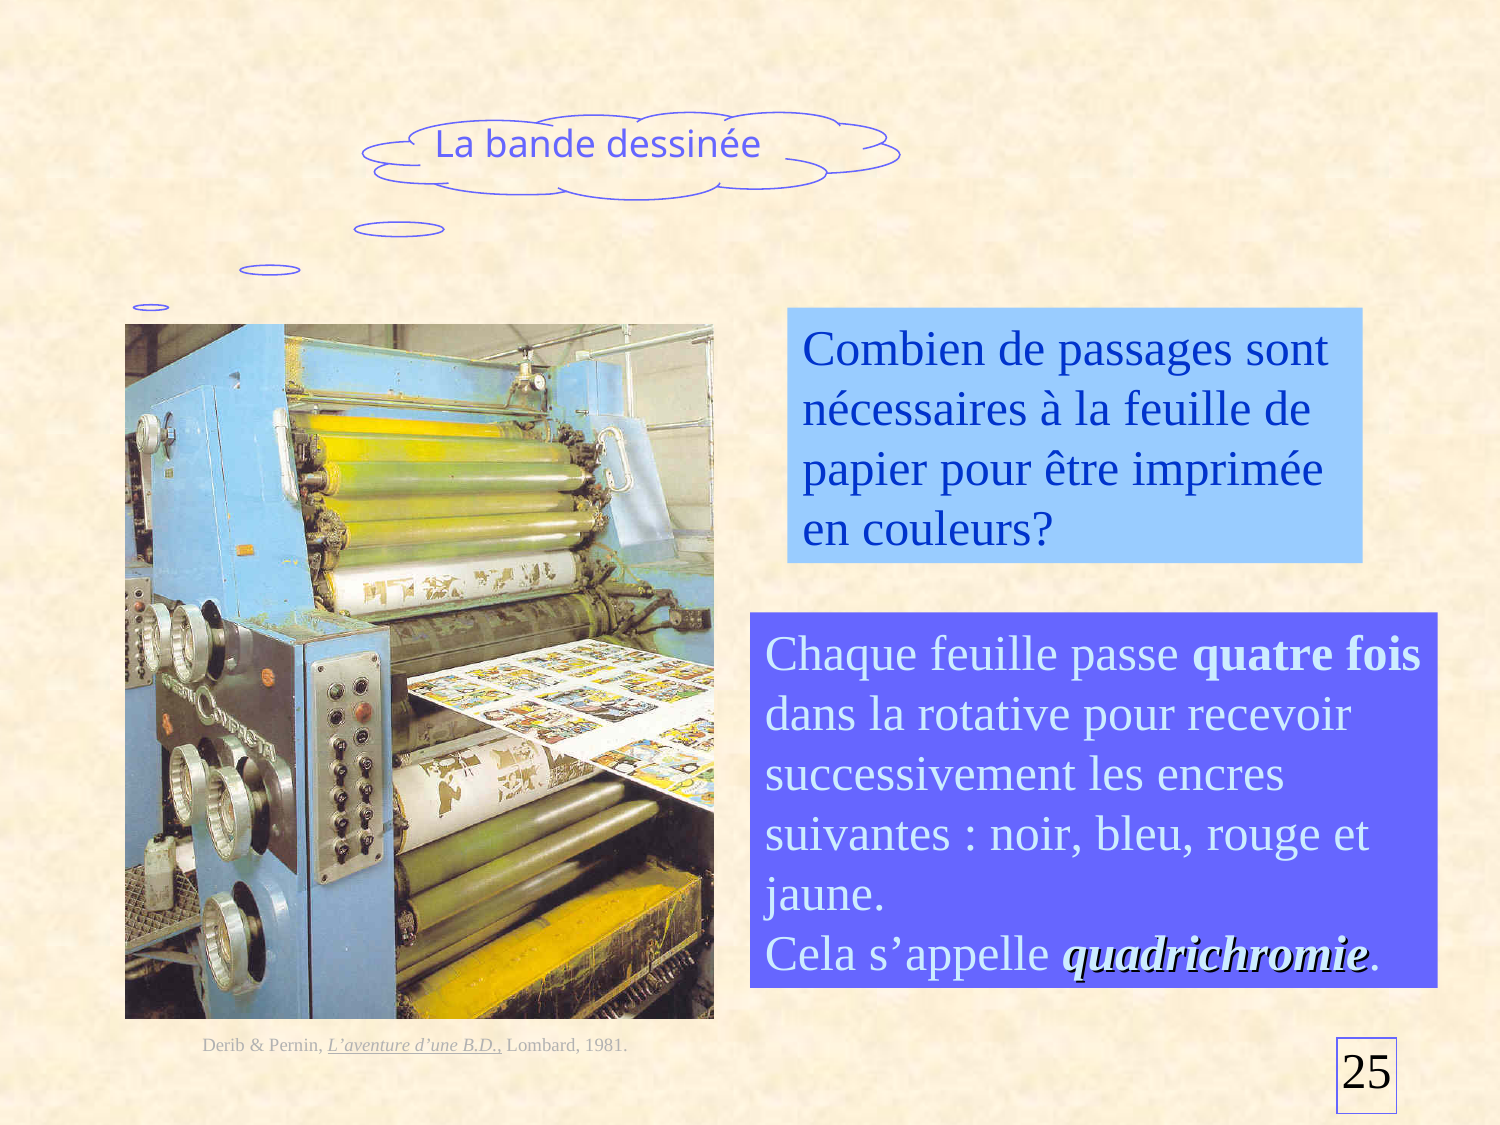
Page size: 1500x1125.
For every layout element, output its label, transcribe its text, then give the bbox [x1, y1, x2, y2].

picture [0, 0, 1500, 1125]
text_box Derib & Pernin, L’aventure d’une B.D., Lombard, 1981. [187, 1025, 688, 1063]
text_box Combien de passages sont nécessaires à la feuille de papier pour être imprimée en couleurs? [787, 307, 1363, 564]
text_box Chaque feuille passe quatre fois dans la rotative pour recevoir successivement les encres suivantes : noir, bleu, rouge et jaune. Cela s’appelle quadrichromie. [750, 612, 1438, 988]
